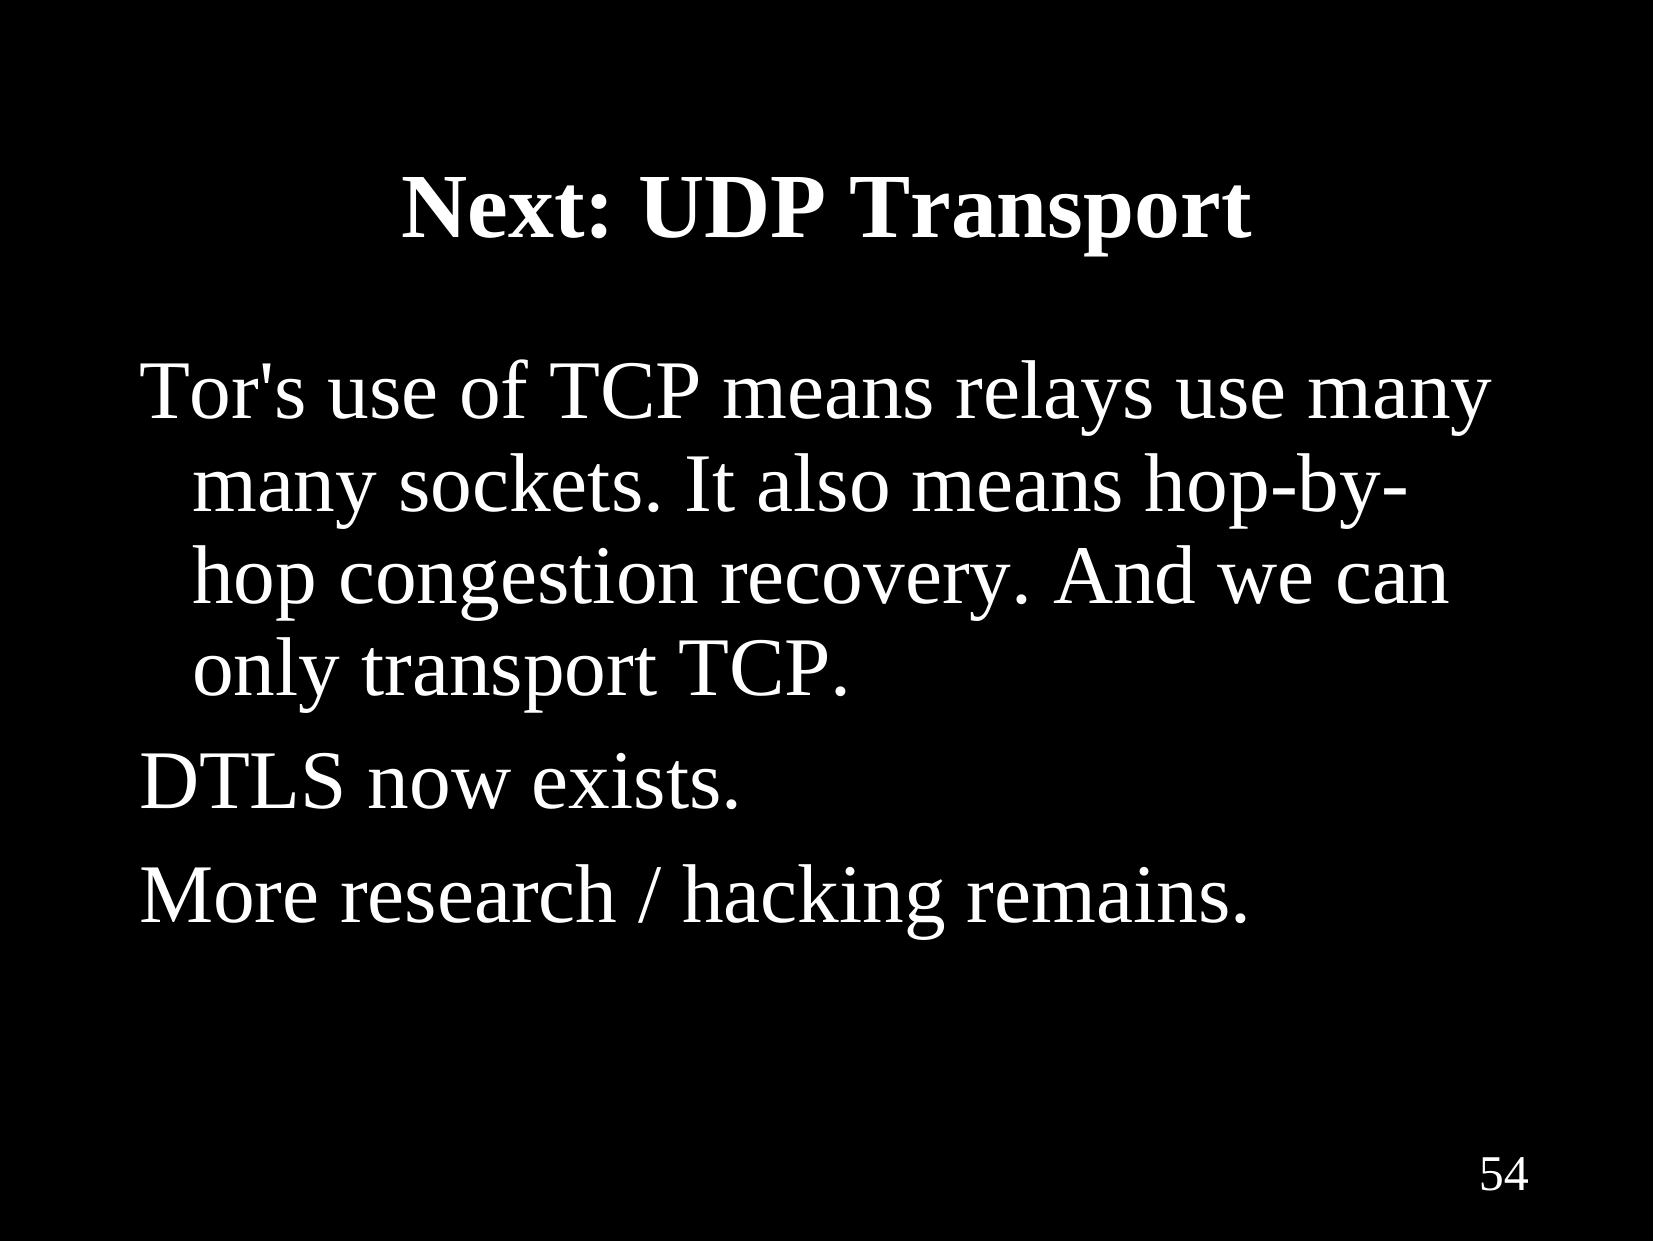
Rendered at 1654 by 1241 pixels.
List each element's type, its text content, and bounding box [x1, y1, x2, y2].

list Tor's use of TCP means relays use many many sockets. It also means hop-by-hop congestion recovery. And we can only transport TCP. DTLS now exists. More research / hacking remains. [121, 344, 1534, 1127]
title Next: UDP Transport [121, 102, 1534, 311]
